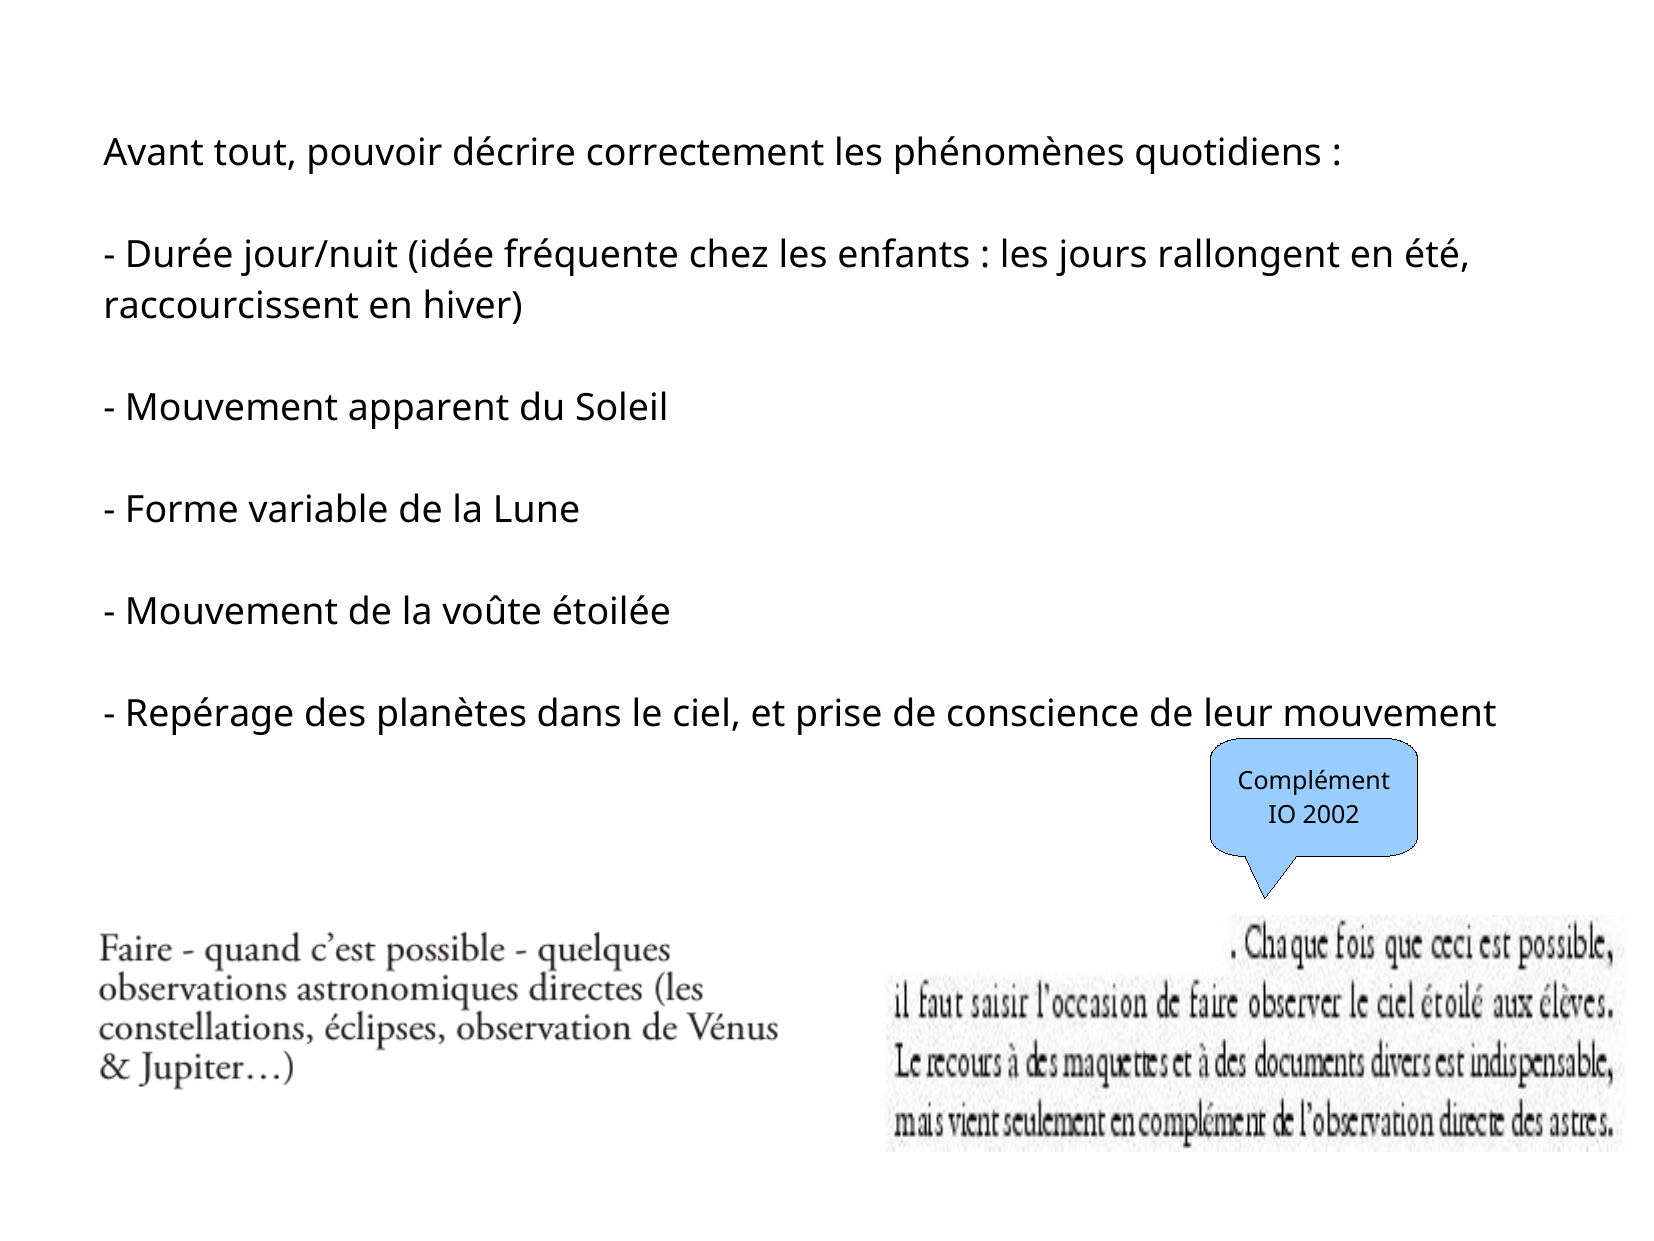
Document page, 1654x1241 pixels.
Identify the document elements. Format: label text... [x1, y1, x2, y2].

picture [88, 923, 795, 1093]
picture [885, 915, 1625, 1152]
text_box Complément IO 2002 [1210, 738, 1418, 899]
text_box Avant tout, pouvoir décrire correctement les phénomènes quotidiens : - Durée jour/nuit (idée fréquente chez les enfants : les jours rallongent en été, raccourcissent en hiver) - Mouvement apparent du Soleil - Forme variable de la Lune - Mouvement de la voûte étoilée - Repérage des planètes dans le ciel, et prise de conscience de leur mouvement [88, 118, 1565, 793]
